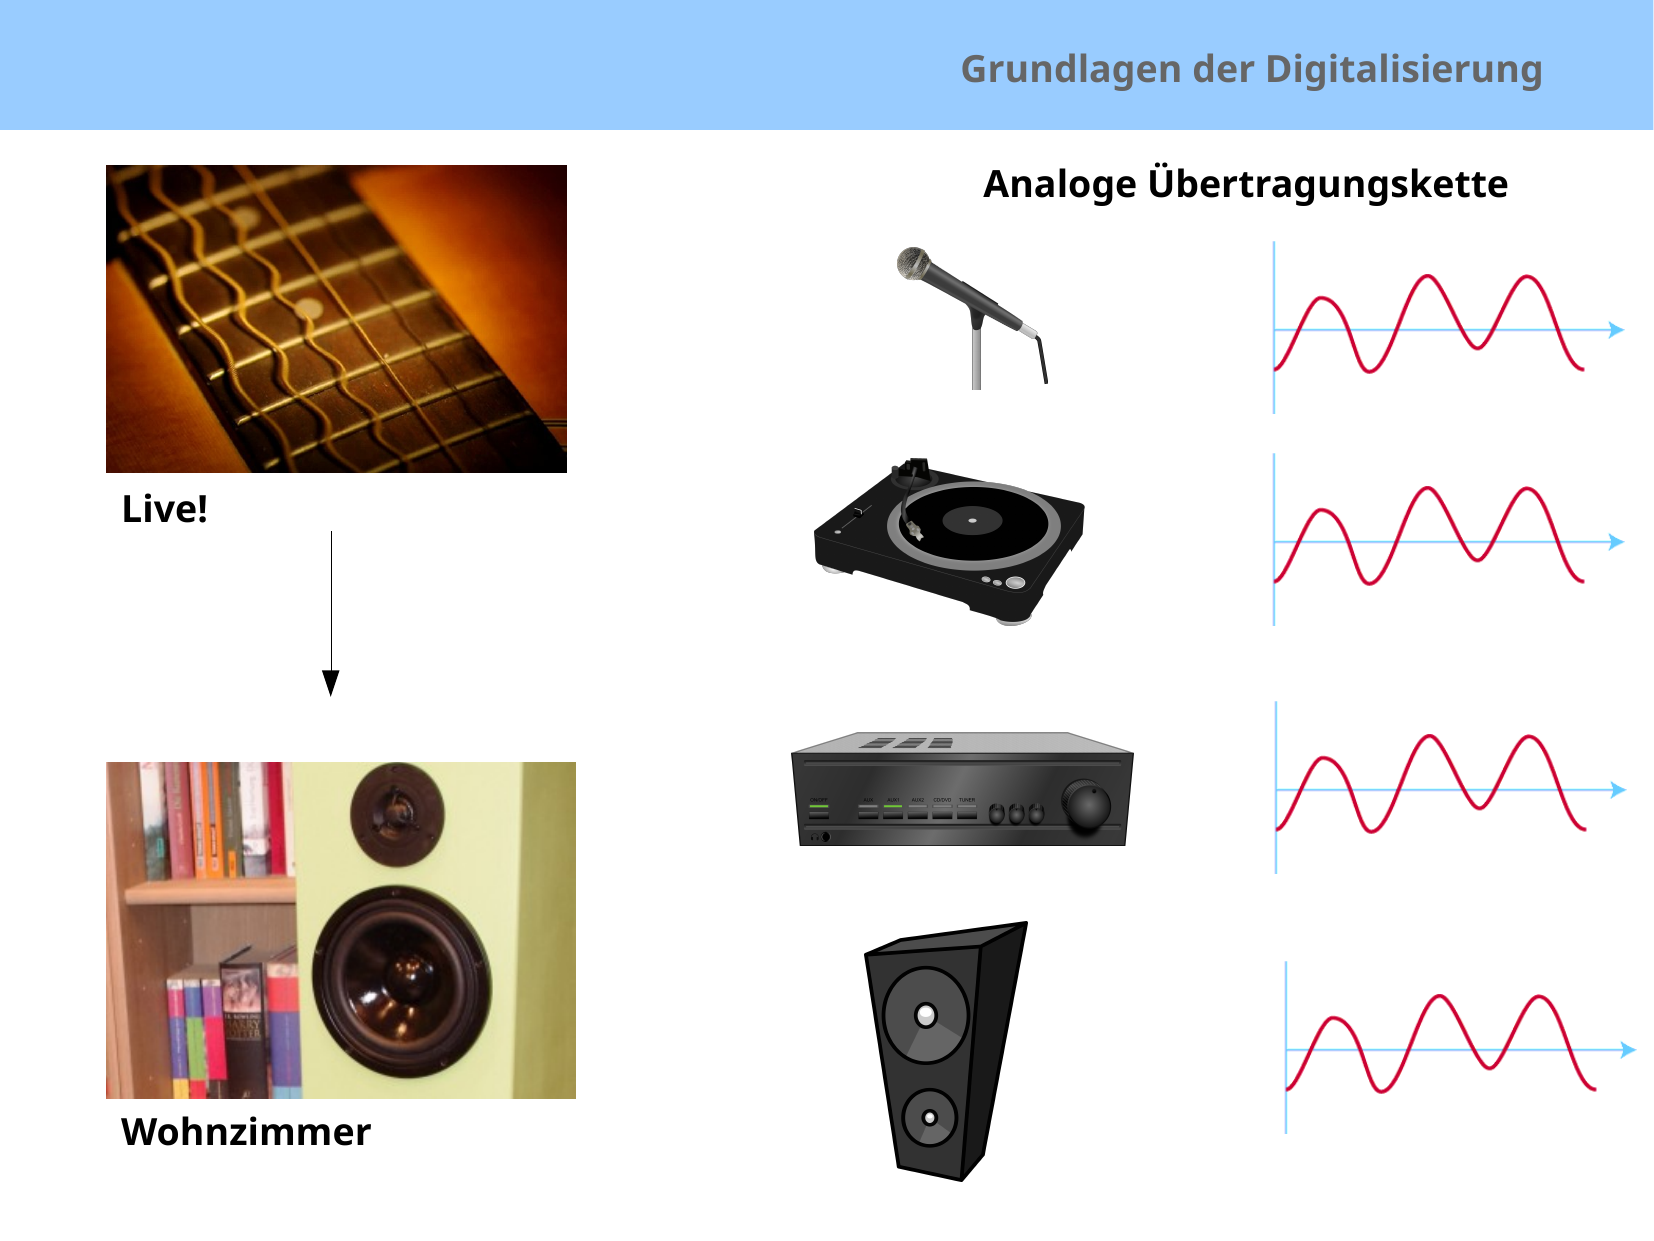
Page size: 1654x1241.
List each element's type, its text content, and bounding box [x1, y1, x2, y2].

text_box Analoge Übertragungskette [968, 150, 1587, 213]
text_box Wohnzimmer [106, 1098, 412, 1161]
picture [864, 921, 1028, 1182]
picture [791, 732, 1134, 846]
text_box [0, 0, 1654, 130]
picture [1261, 236, 1630, 414]
text_box Live! [106, 474, 240, 537]
picture [1273, 956, 1642, 1134]
picture [1261, 448, 1630, 626]
text_box Grundlagen der Digitalisierung [945, 35, 1630, 98]
picture [1263, 696, 1632, 875]
picture [106, 762, 576, 1099]
picture [814, 458, 1085, 626]
picture [897, 247, 1048, 390]
picture [106, 165, 567, 473]
